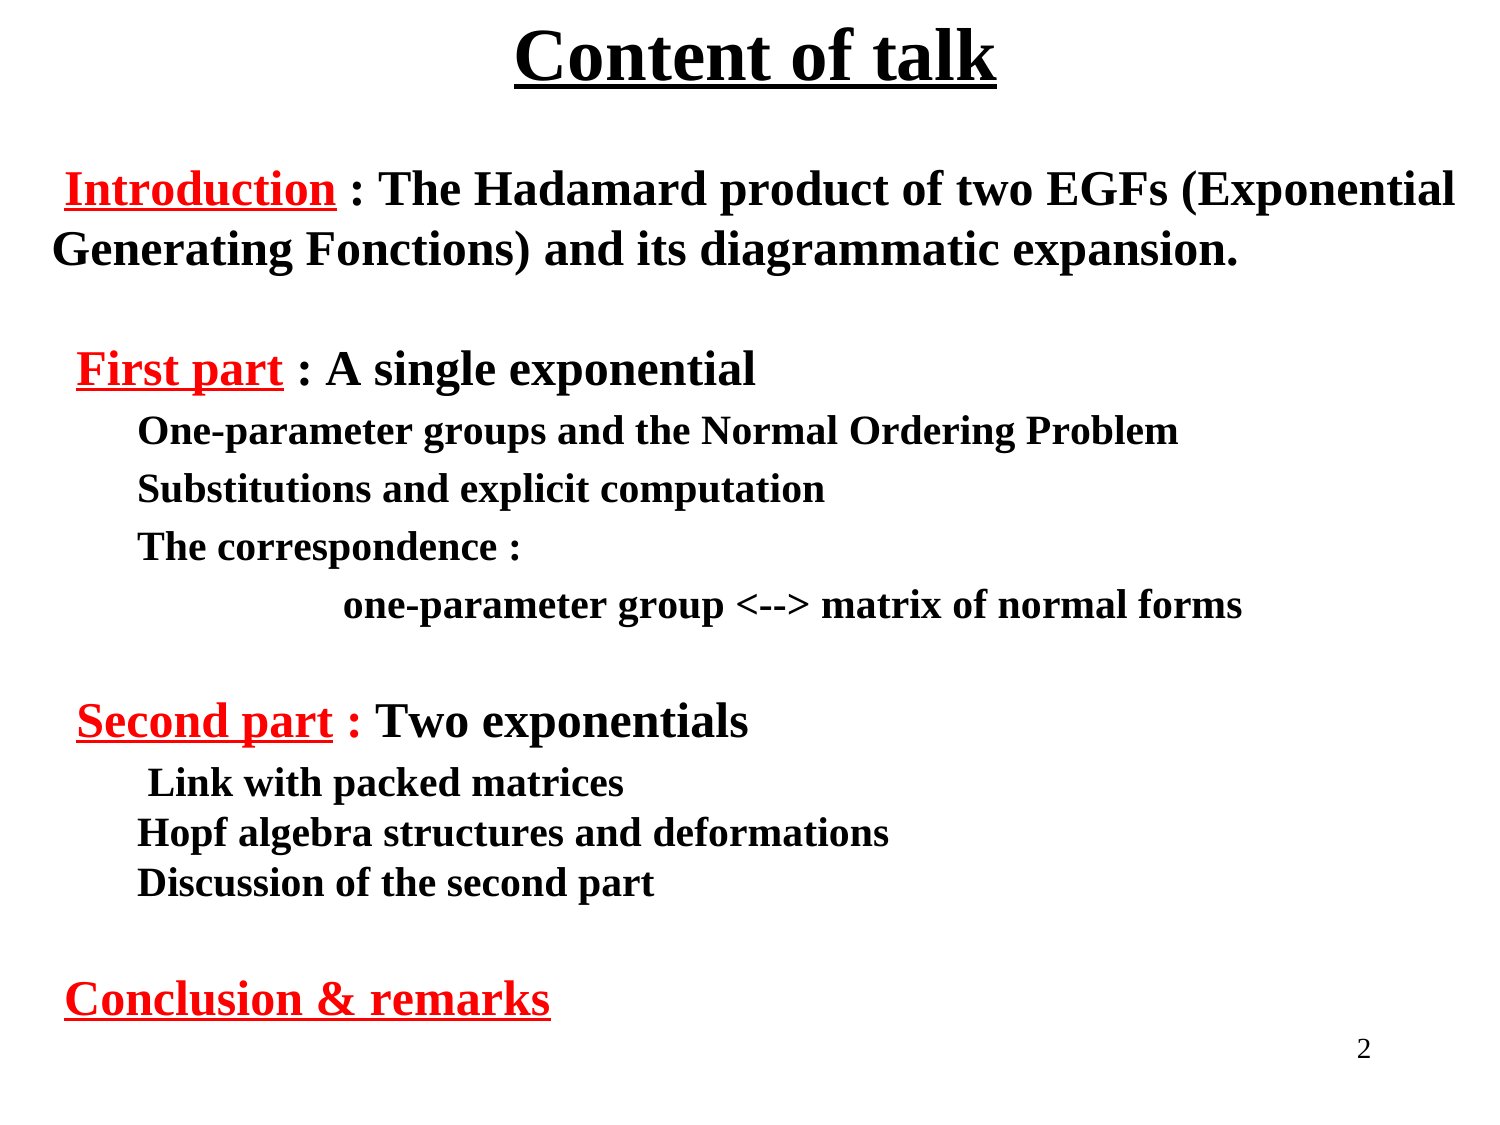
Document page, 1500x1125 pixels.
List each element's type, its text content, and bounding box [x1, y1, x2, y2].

text_box Content of talk Introduction : The Hadamard product of two EGFs (Exponential Generating Fonctions)‏ and its diagrammatic expansion. First part : A single exponential One-parameter groups and the Normal Ordering Problem Substitutions and explicit computation The correspondence : one-parameter group <--> matrix of normal forms Second part : Two exponentials Link with packed matrices Hopf algebra structures and deformations Discussion of the second part Conclusion & remarks [36, 0, 1475, 1033]
